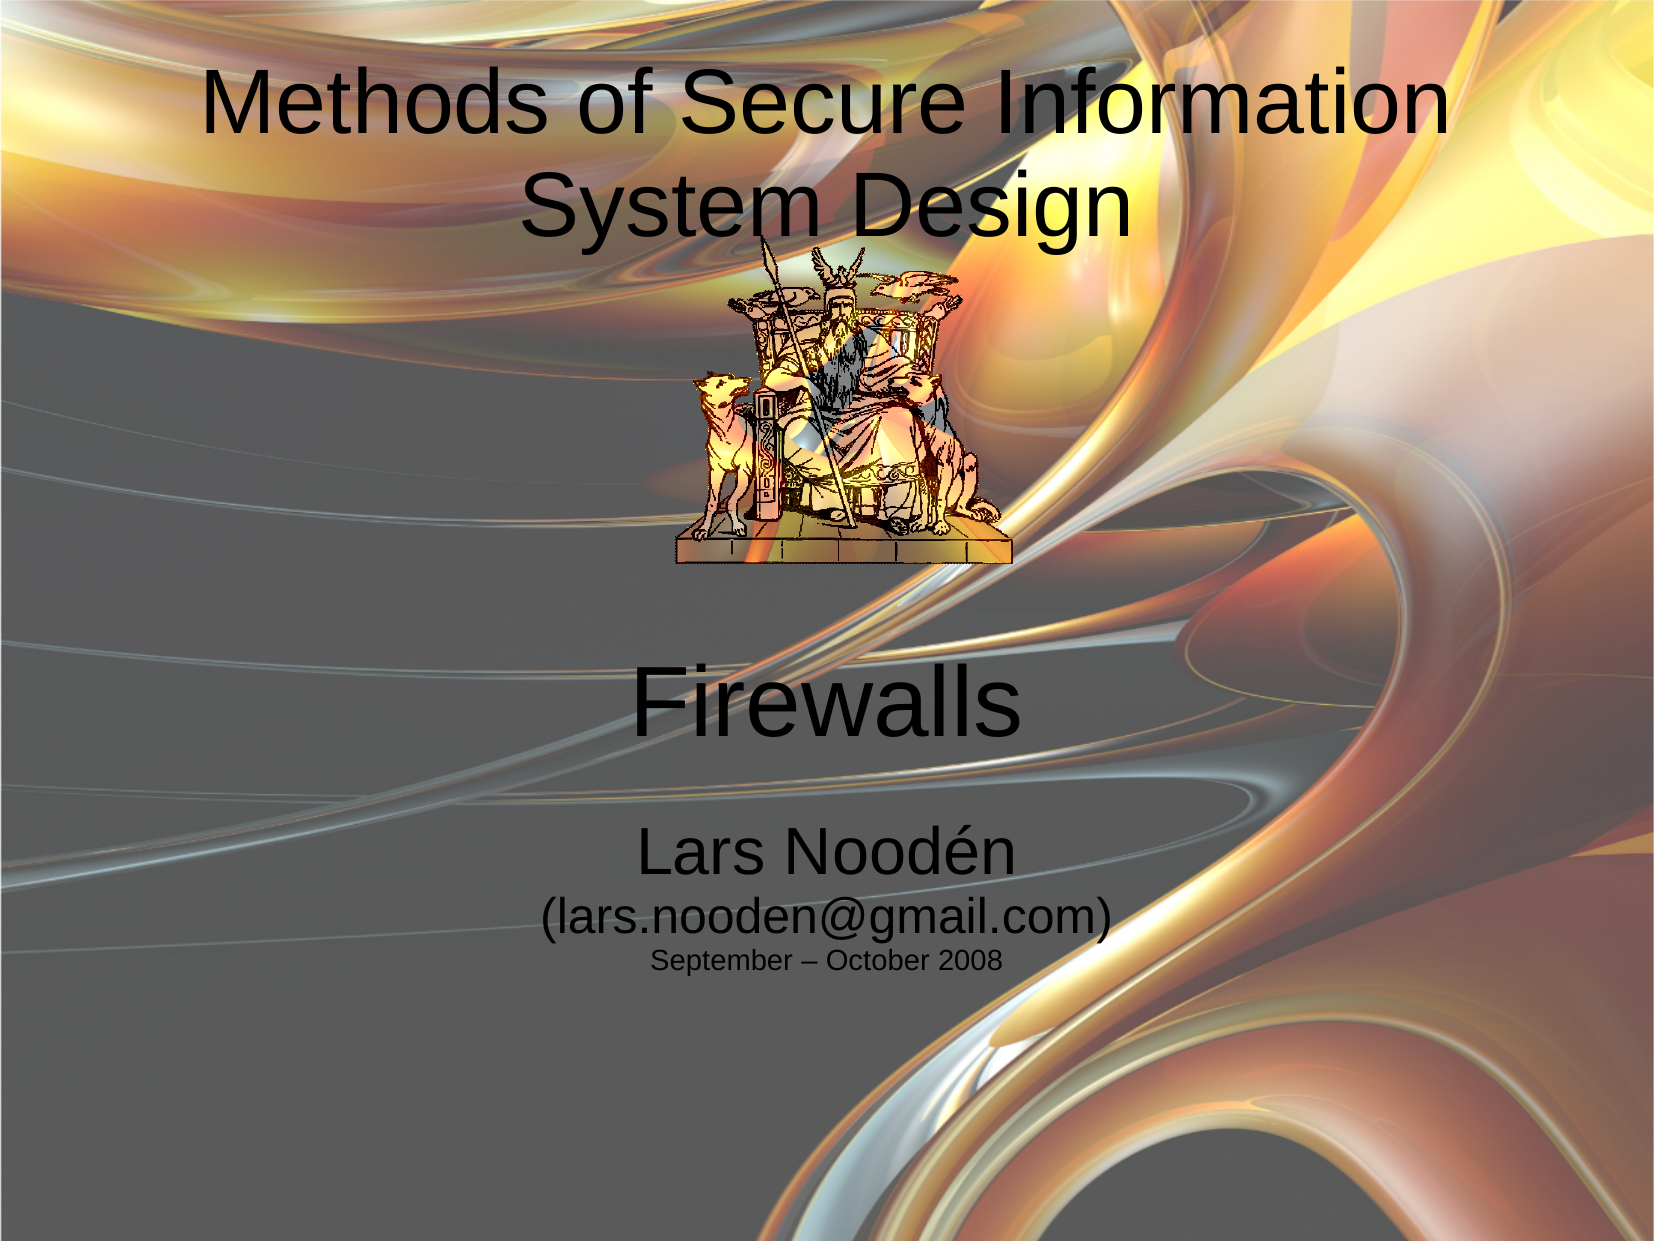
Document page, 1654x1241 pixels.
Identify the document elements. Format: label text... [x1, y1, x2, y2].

subtitle Firewalls Lars Noodén (lars.nooden@gmail.com) September – October 2008 [82, 290, 1571, 1109]
picture [675, 267, 1013, 290]
title Methods of Secure Information System Design [82, 39, 1571, 267]
